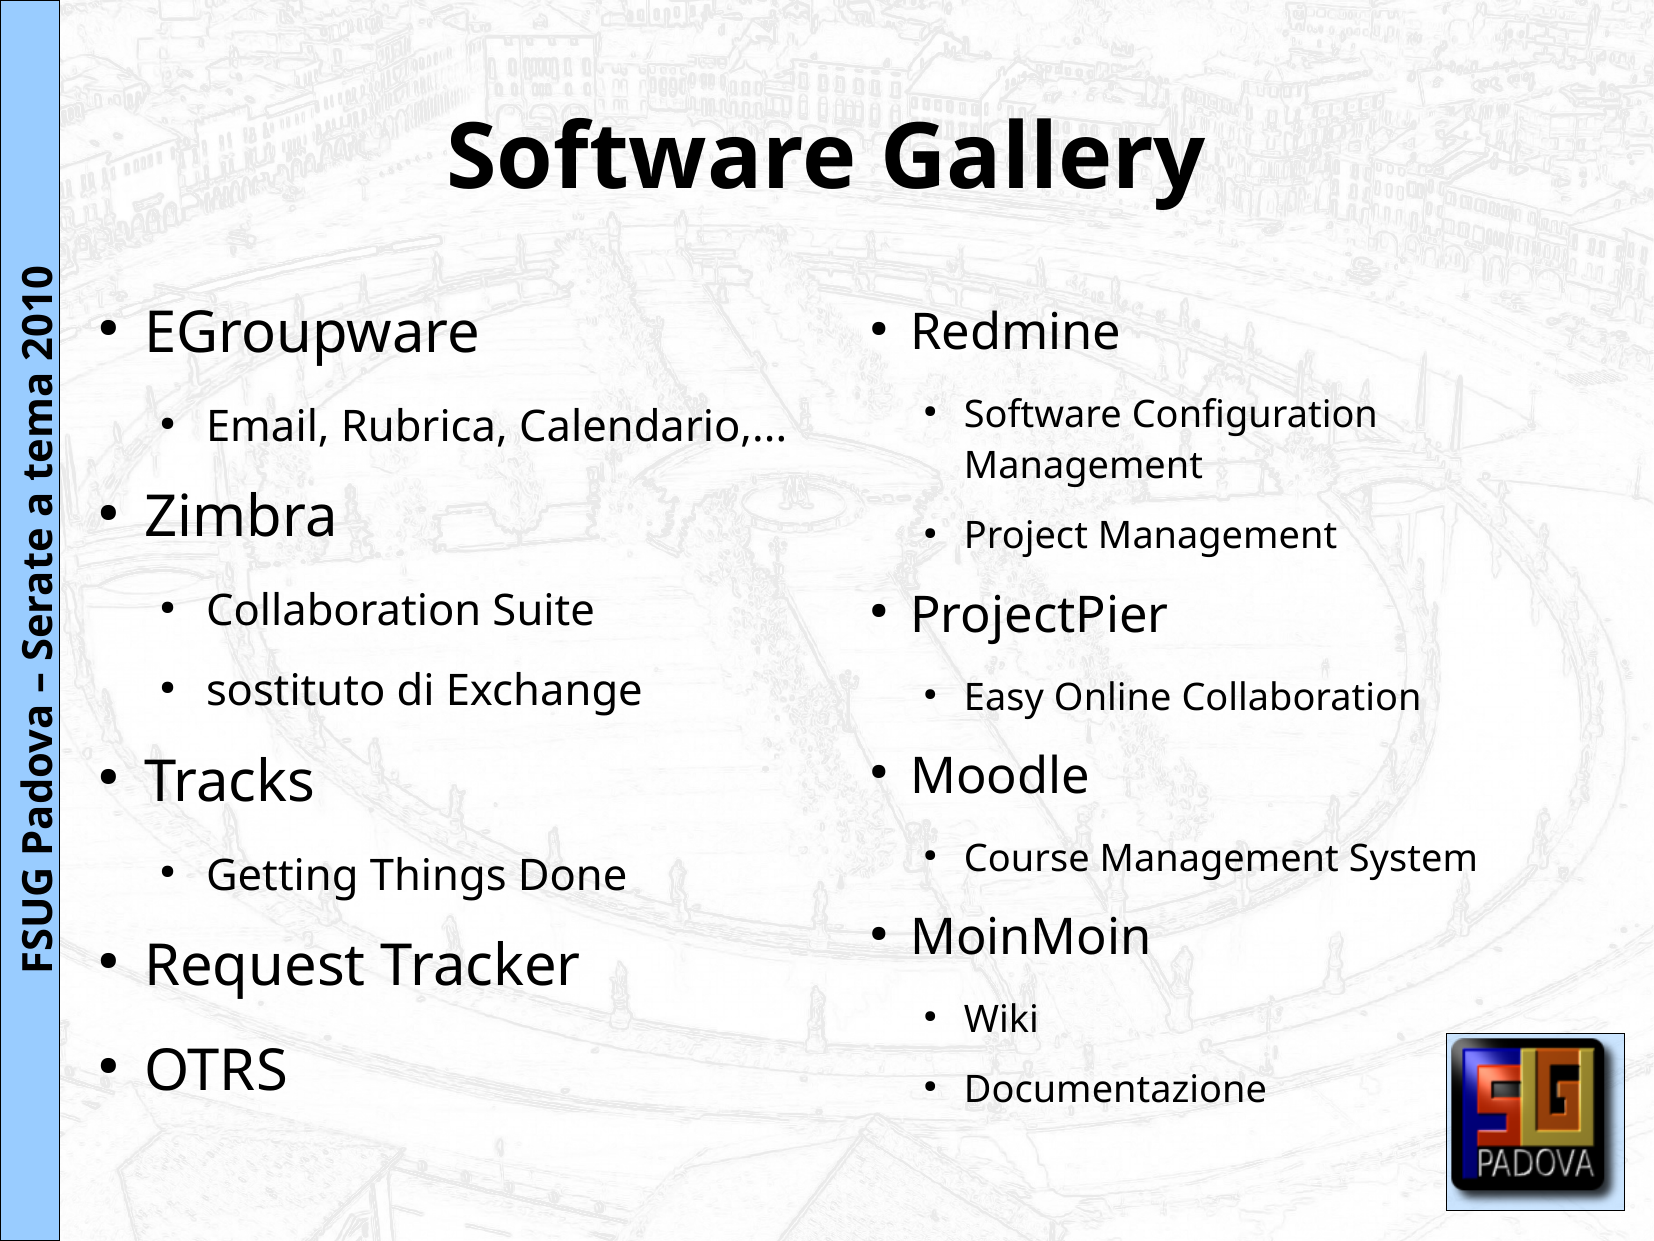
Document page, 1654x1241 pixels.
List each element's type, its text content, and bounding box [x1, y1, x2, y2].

list EGroupware Email, Rubrica, Calendario,... Zimbra Collaboration Suite sostituto di Exchange Tracks Getting Things Done Request Tracker OTRS [82, 290, 827, 1109]
title Software Gallery [82, 49, 1571, 257]
list Redmine Software Configuration Management Project Management ProjectPier Easy Online Collaboration Moodle Course Management System MoinMoin Wiki Documentazione [856, 295, 1625, 1114]
picture [60, 0, 1654, 1241]
text_box FSUG Padova – Serate a tema 2010 [0, 0, 60, 1241]
